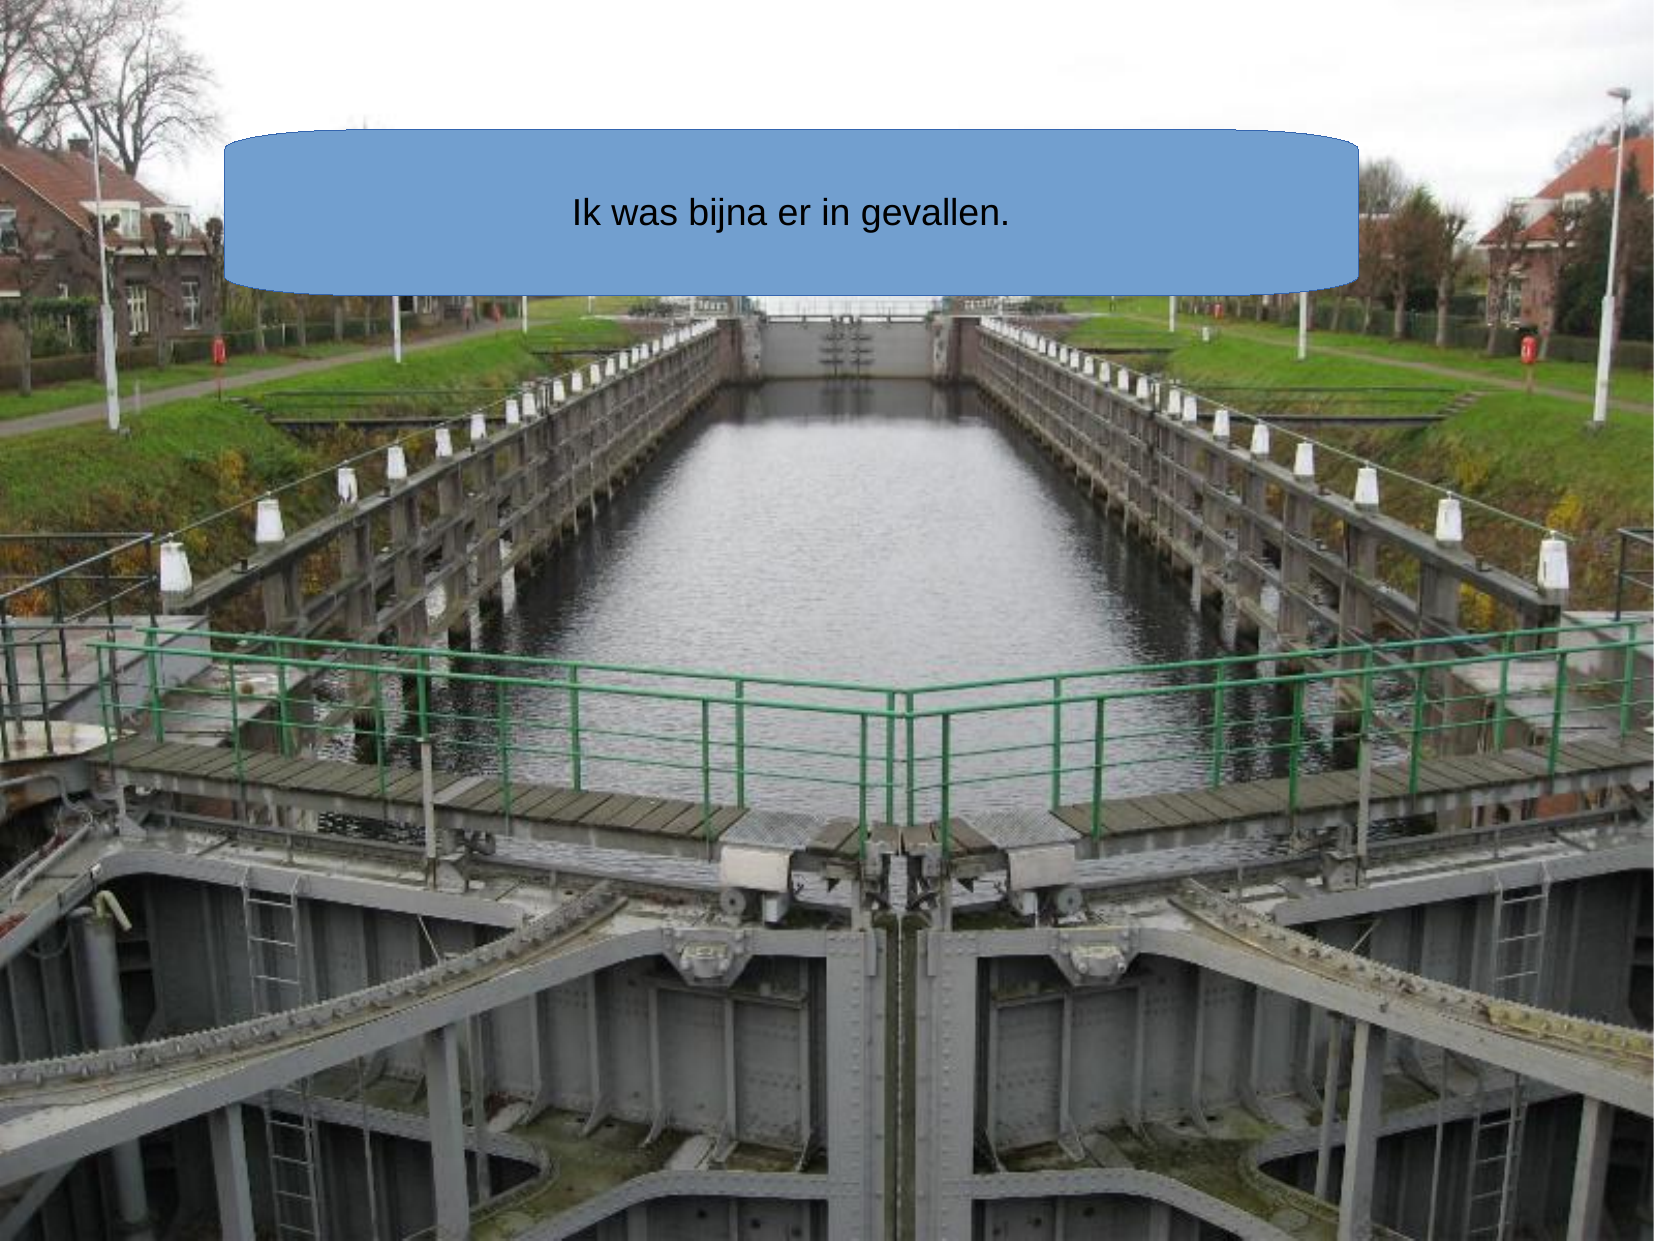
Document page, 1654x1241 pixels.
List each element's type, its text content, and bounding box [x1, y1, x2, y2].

text_box Ik was bijna er in gevallen. [224, 129, 1359, 296]
picture [0, 0, 1654, 1241]
